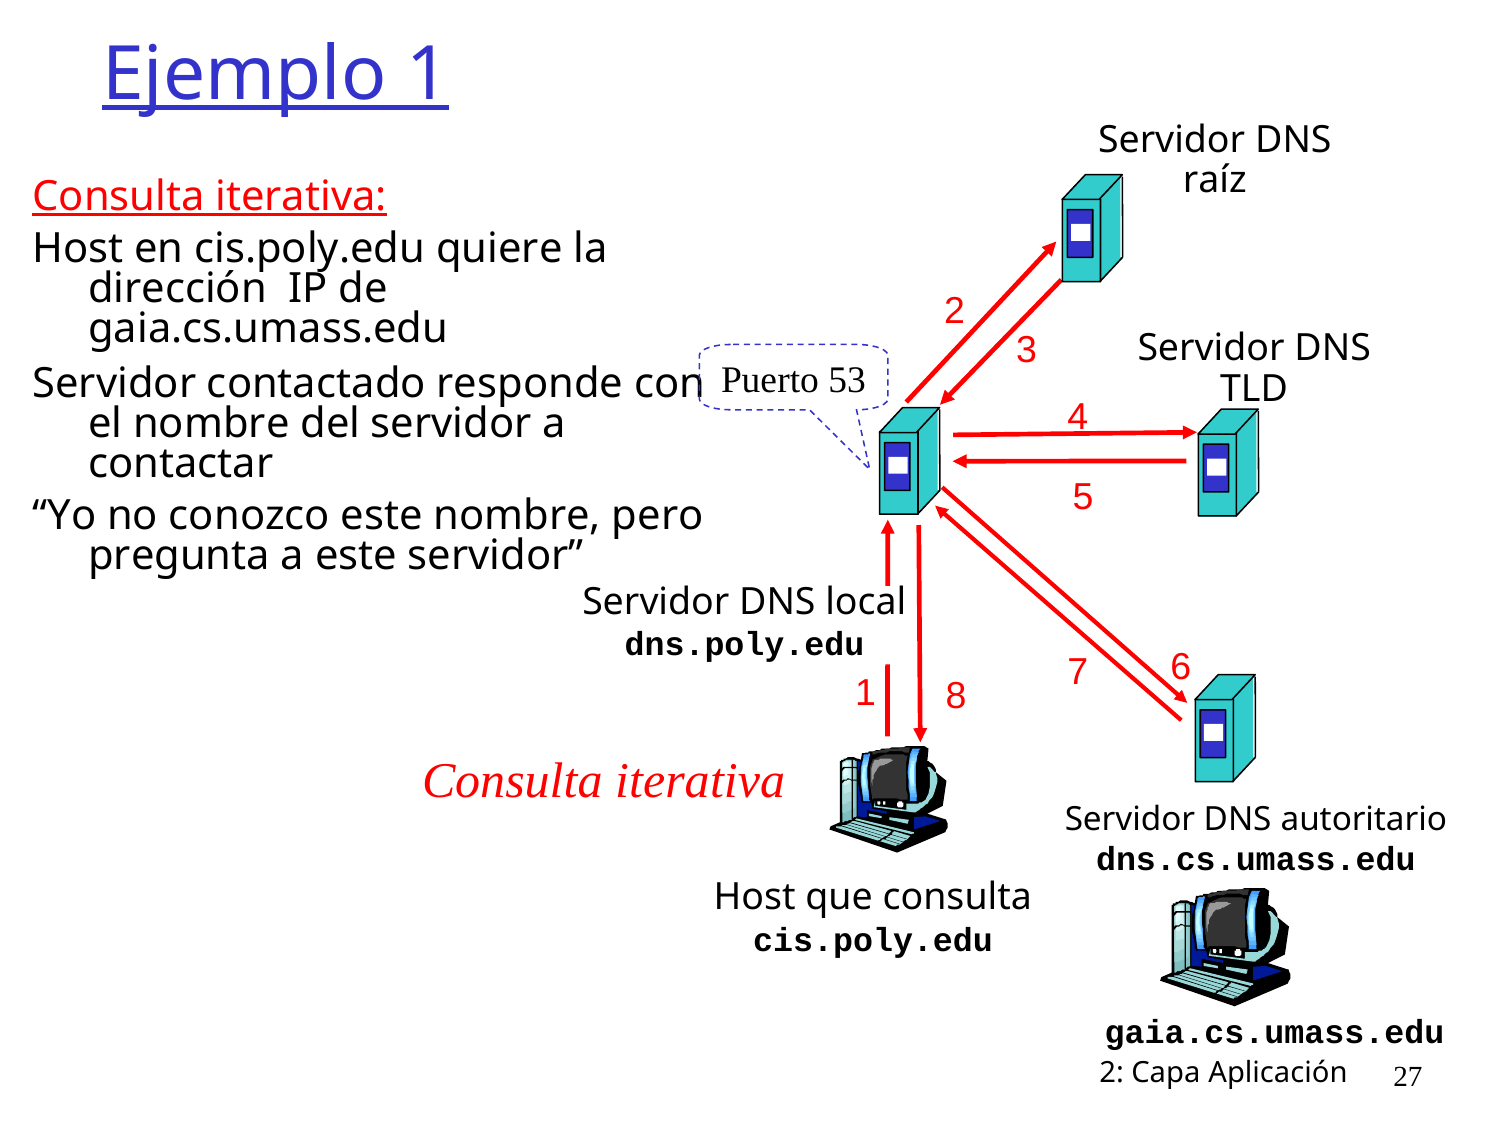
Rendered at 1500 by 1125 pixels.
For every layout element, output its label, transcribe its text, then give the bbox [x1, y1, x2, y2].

text_box [829, 746, 948, 853]
text_box [879, 407, 940, 515]
text_box gaia.cs.umass.edu [1089, 1006, 1460, 1059]
text_box 7 [1093, 639, 1104, 649]
text_box 6 [1155, 634, 1207, 696]
text_box Ejemplo 1 [87, 0, 638, 151]
text_box 2 [929, 277, 980, 339]
text_box Servidor DNS raíz [1049, 112, 1380, 209]
text_box Consulta iterativa: Host en cis.poly.edu quiere la dirección IP de gaia.cs.umass.edu Servidor contactado responde con el nombre del servidor a contactar “Yo no conozco este nombre, pero pregunta a este servidor” [17, 160, 762, 601]
text_box Servidor DNS local dns.poly.edu [567, 574, 922, 671]
text_box Consulta iterativa [407, 739, 801, 816]
text_box 3 [1001, 316, 1052, 378]
text_box 1 [840, 660, 891, 722]
text_box [1160, 888, 1291, 1007]
text_box Servidor DNS TLD [1089, 320, 1420, 418]
text_box 8 [930, 663, 982, 725]
text_box [1194, 674, 1256, 783]
text_box Host que consulta cis.poly.edu [698, 869, 1048, 966]
text_box 5 [1057, 463, 1109, 525]
text_box Servidor DNS autoritario dns.cs.umass.edu [1049, 793, 1463, 885]
text_box 4 [1052, 384, 1104, 445]
text_box 7 [1052, 639, 1104, 701]
text_box 6 [1155, 679, 1175, 696]
text_box [1062, 174, 1123, 283]
text_box [1198, 418, 1257, 517]
text_box Puerto 53 [699, 344, 888, 470]
